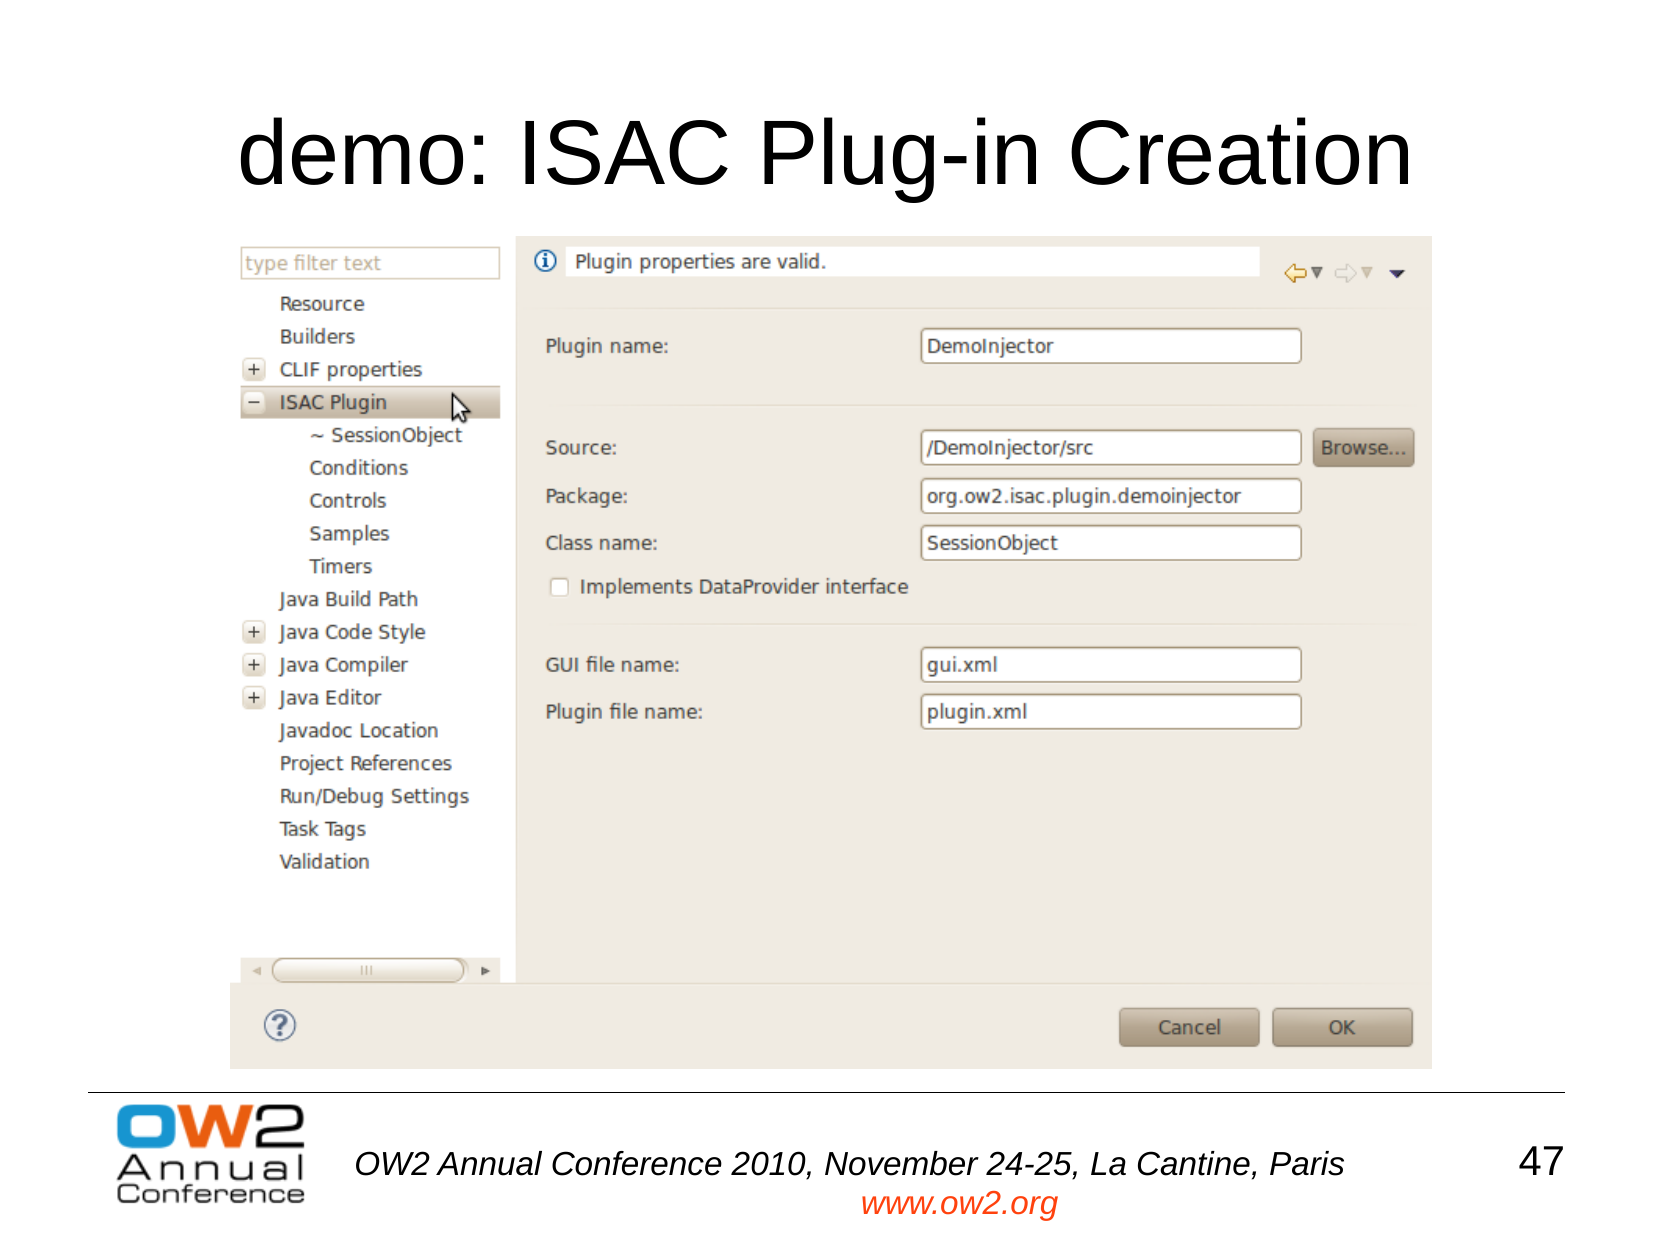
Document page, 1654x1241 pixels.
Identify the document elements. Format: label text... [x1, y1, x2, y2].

title demo: ISAC Plug-in Creation [82, 56, 1571, 250]
picture [230, 236, 1432, 1069]
picture [88, 1092, 333, 1213]
